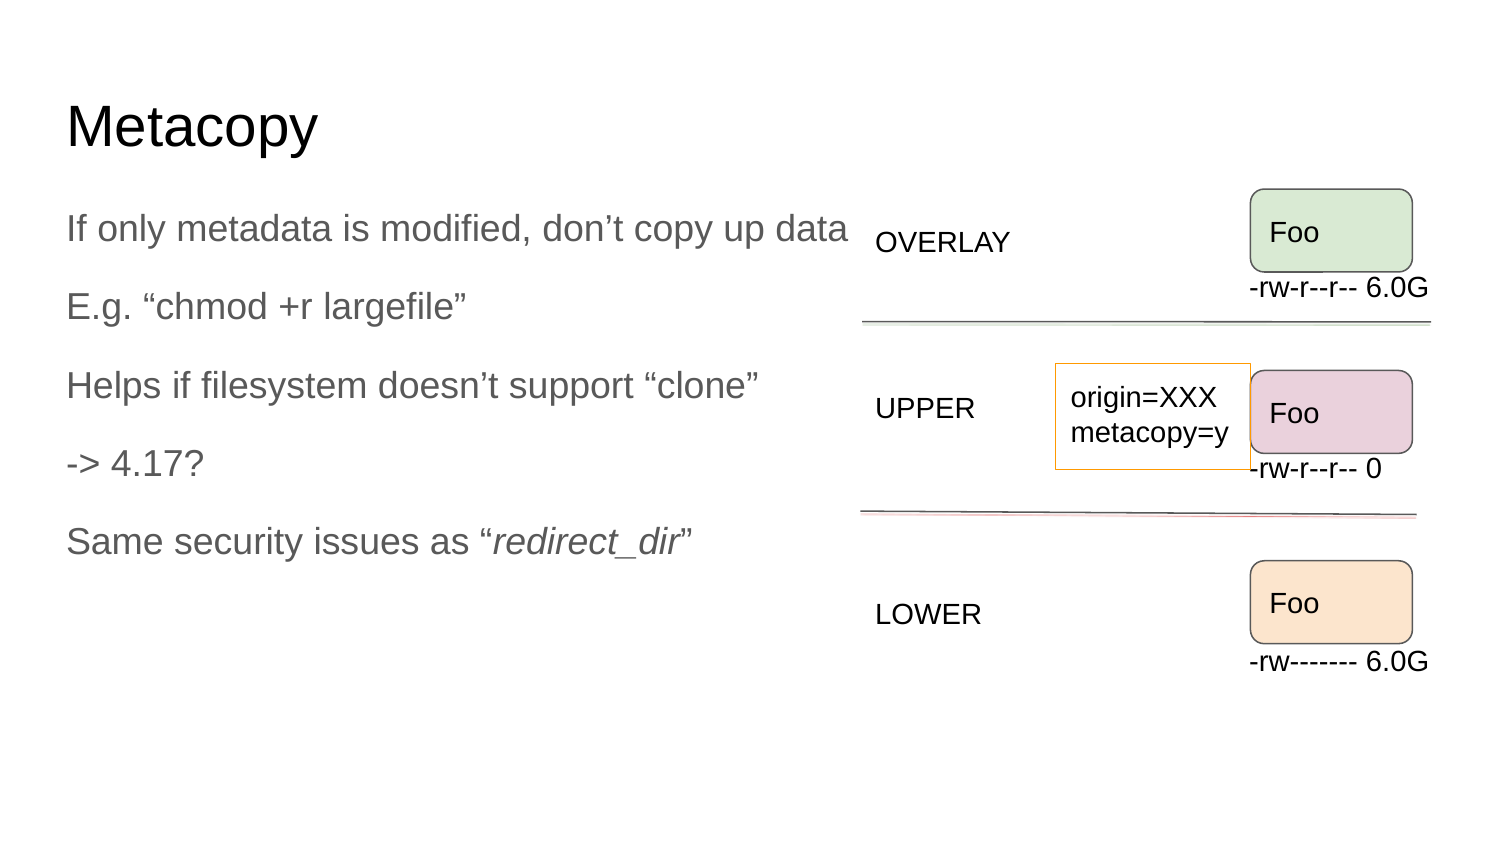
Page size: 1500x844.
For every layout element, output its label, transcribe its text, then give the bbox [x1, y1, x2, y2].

text_box Foo [1250, 560, 1413, 626]
text_box LOWER [860, 580, 1096, 664]
text_box UPPER [860, 374, 1055, 458]
text_box origin=XXX metacopy=y [1055, 363, 1251, 470]
text_box Foo [1250, 189, 1413, 253]
title Metacopy [51, 72, 1449, 167]
text_box Foo [1251, 370, 1413, 434]
list If only metadata is modified, don’t copy up data E.g. “chmod +r largefile” Helps if filesystem doesn’t support “clone” -> 4.17? Same security issues as “redirect_dir” [51, 189, 1449, 750]
text_box -rw-r--r-- 6.0G [1234, 253, 1469, 311]
text_box -rw-r--r-- 0 [1234, 434, 1429, 493]
text_box OVERLAY [860, 208, 1096, 292]
text_box -rw------- 6.0G [1234, 626, 1469, 685]
